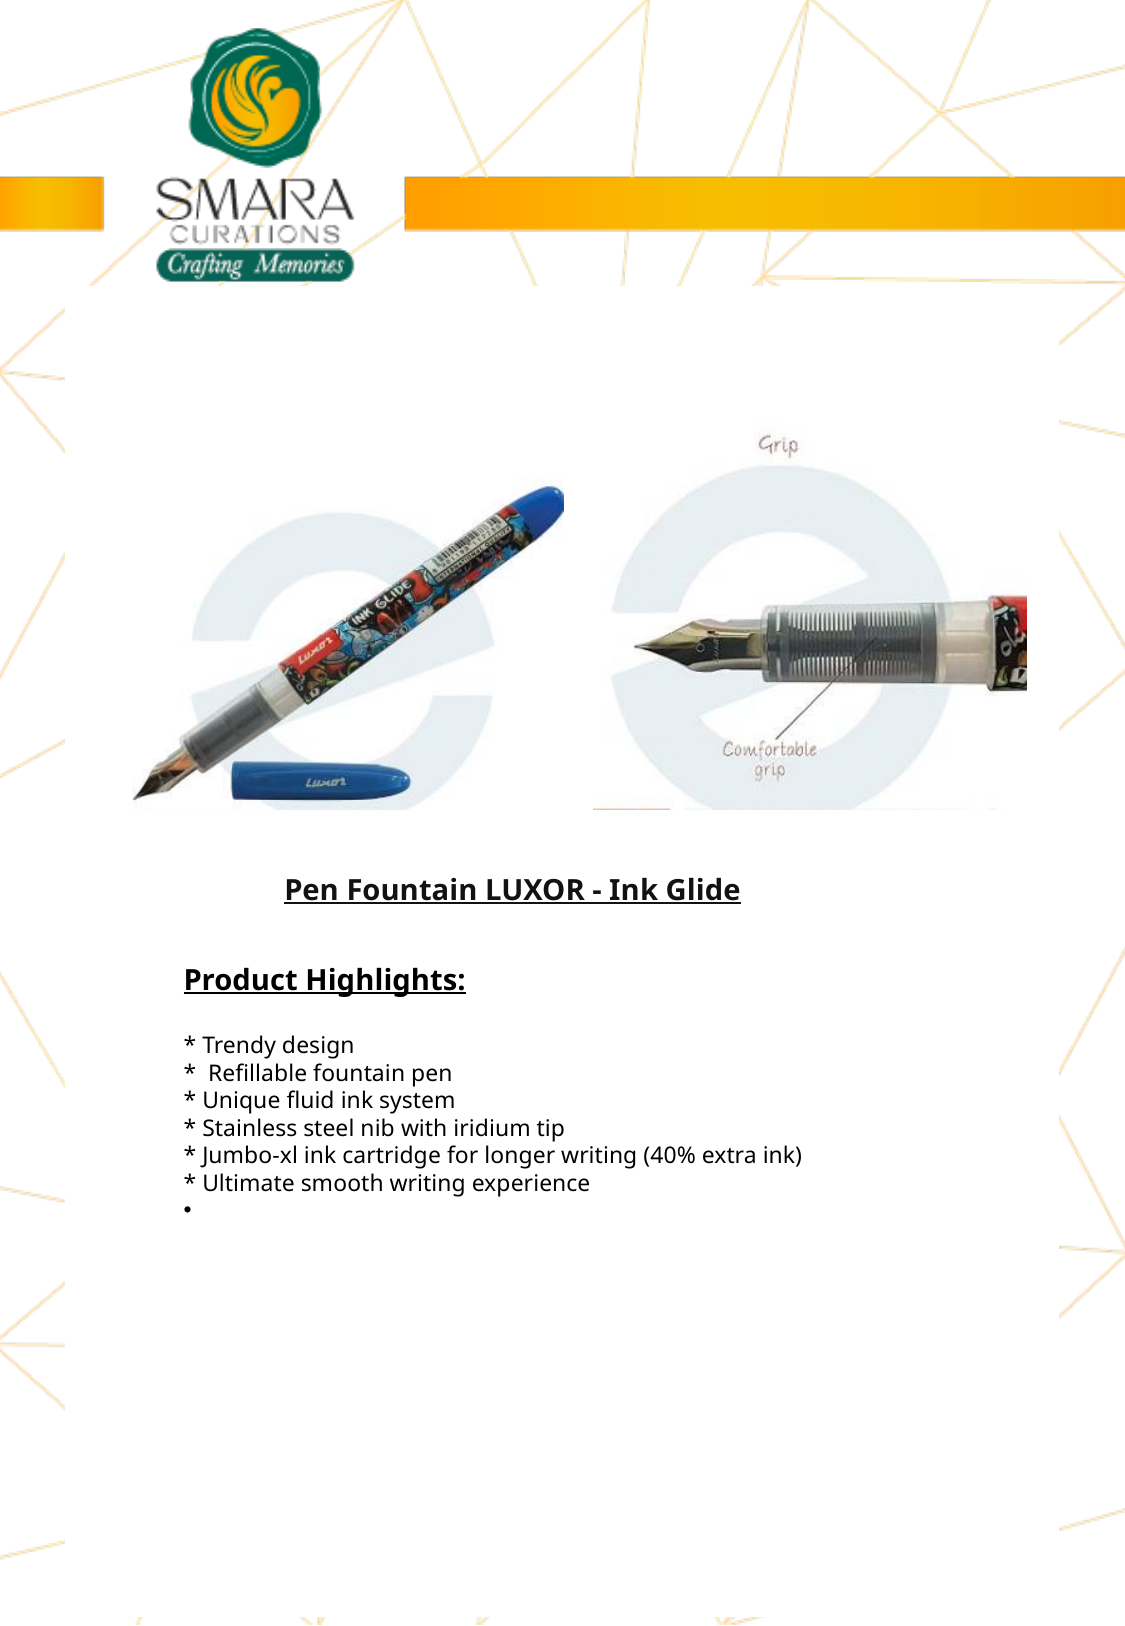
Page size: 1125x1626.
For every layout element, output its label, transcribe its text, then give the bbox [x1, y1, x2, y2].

picture [0, 0, 1125, 1625]
text_box Product Highlights: * Trendy design * Refillable fountain pen * Unique fluid ink system * Stainless steel nib with iridium tip * Jumbo-xl ink cartridge for longer writing (40% extra ink) * Ultimate smooth writing experience [168, 953, 1028, 1234]
text_box Pen Fountain LUXOR - Ink Glide [269, 863, 1057, 1038]
